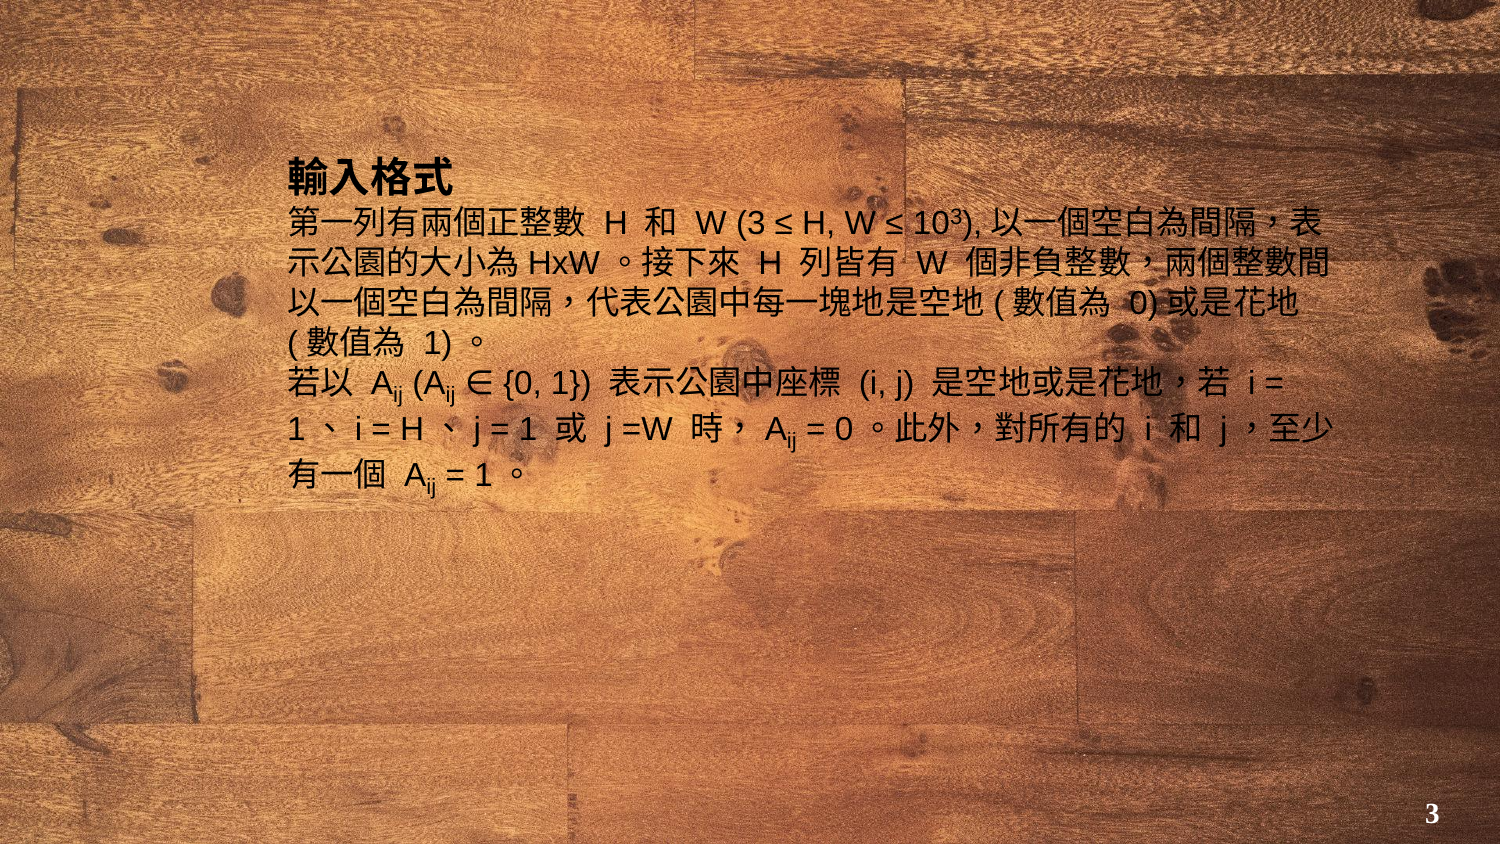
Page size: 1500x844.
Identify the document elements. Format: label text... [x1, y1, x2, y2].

slide_number 5 [1410, 779, 1500, 844]
text_box 輸入格式 第一列有兩個正整數 H 和 W (3 ≤ H, W ≤ 103),以一個空白為間隔，表示公園的大小為HxW。接下來 H 列皆有 W 個非負整數，兩個整數間以一個空白為間隔，代表公園中每一塊地是空地(數值為 0)或是花地(數值為 1)。 若以 Aij (Aij ∈ {0, 1}) 表示公園中座標 (i, j) 是空地或是花地，若 i = 1、i = H、j = 1 或 j =W 時，Aij = 0。此外，對所有的 i 和 j，至少有一個 Aij = 1。 [272, 119, 1362, 507]
